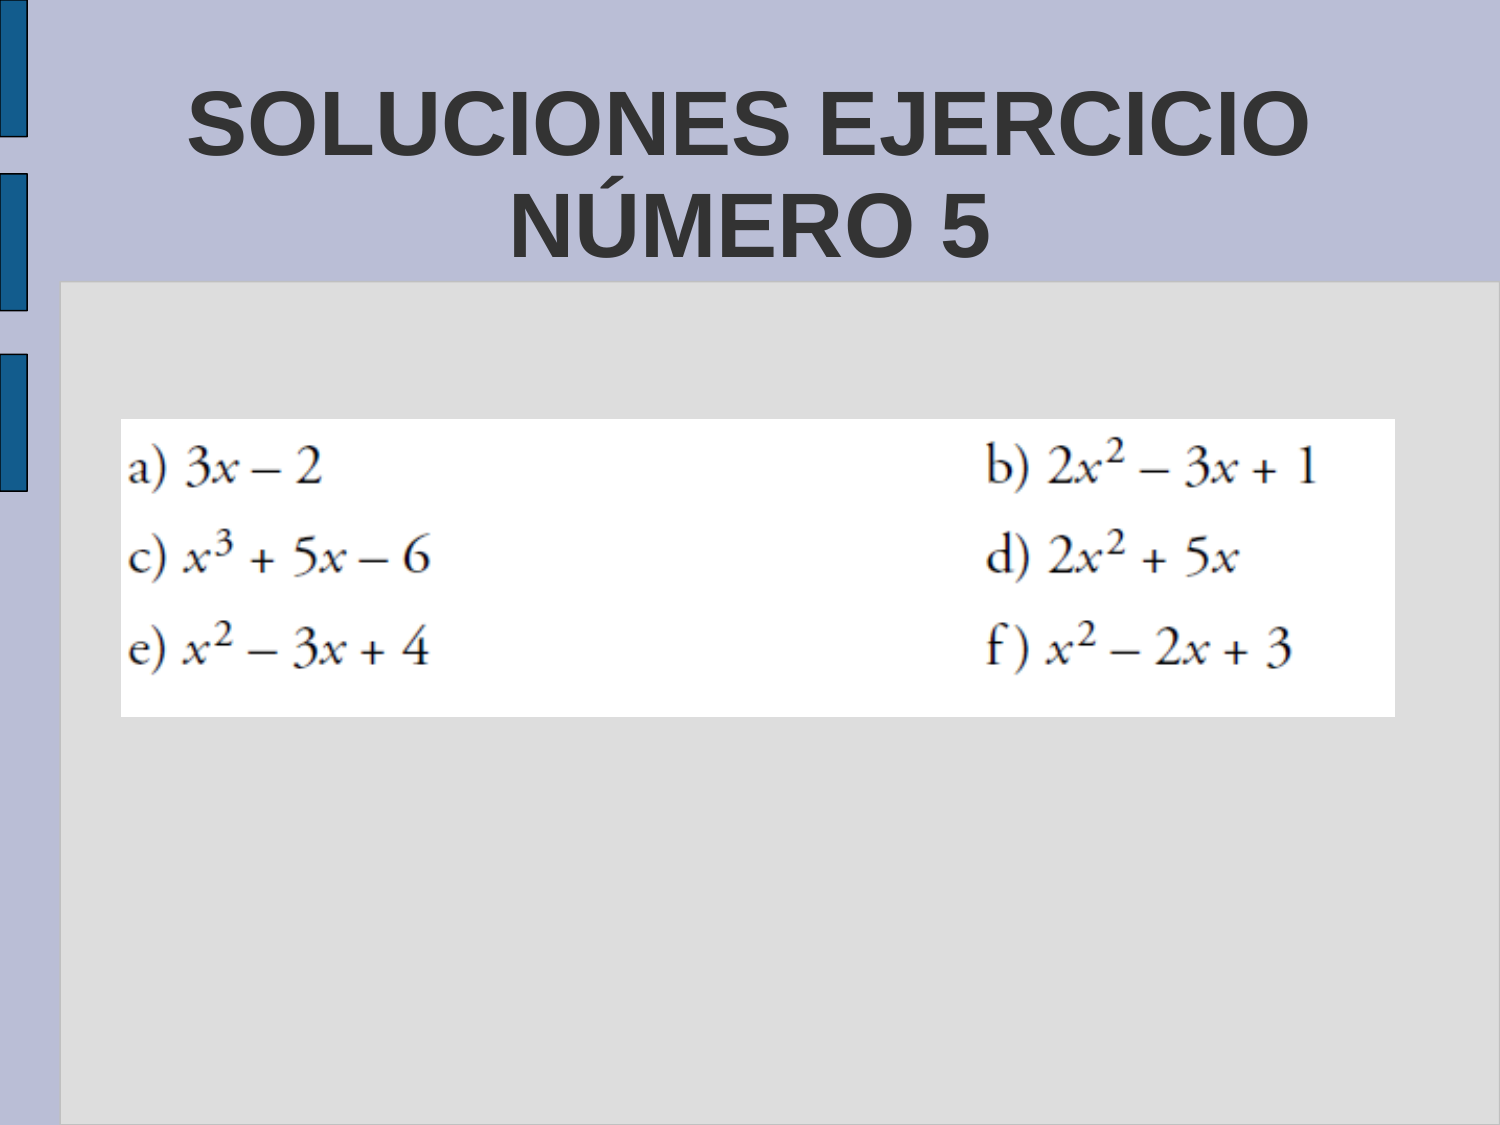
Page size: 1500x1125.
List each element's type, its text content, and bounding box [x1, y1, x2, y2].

picture [121, 419, 1395, 717]
title SOLUCIONES EJERCICIO NÚMERO 5 [110, 73, 1391, 279]
